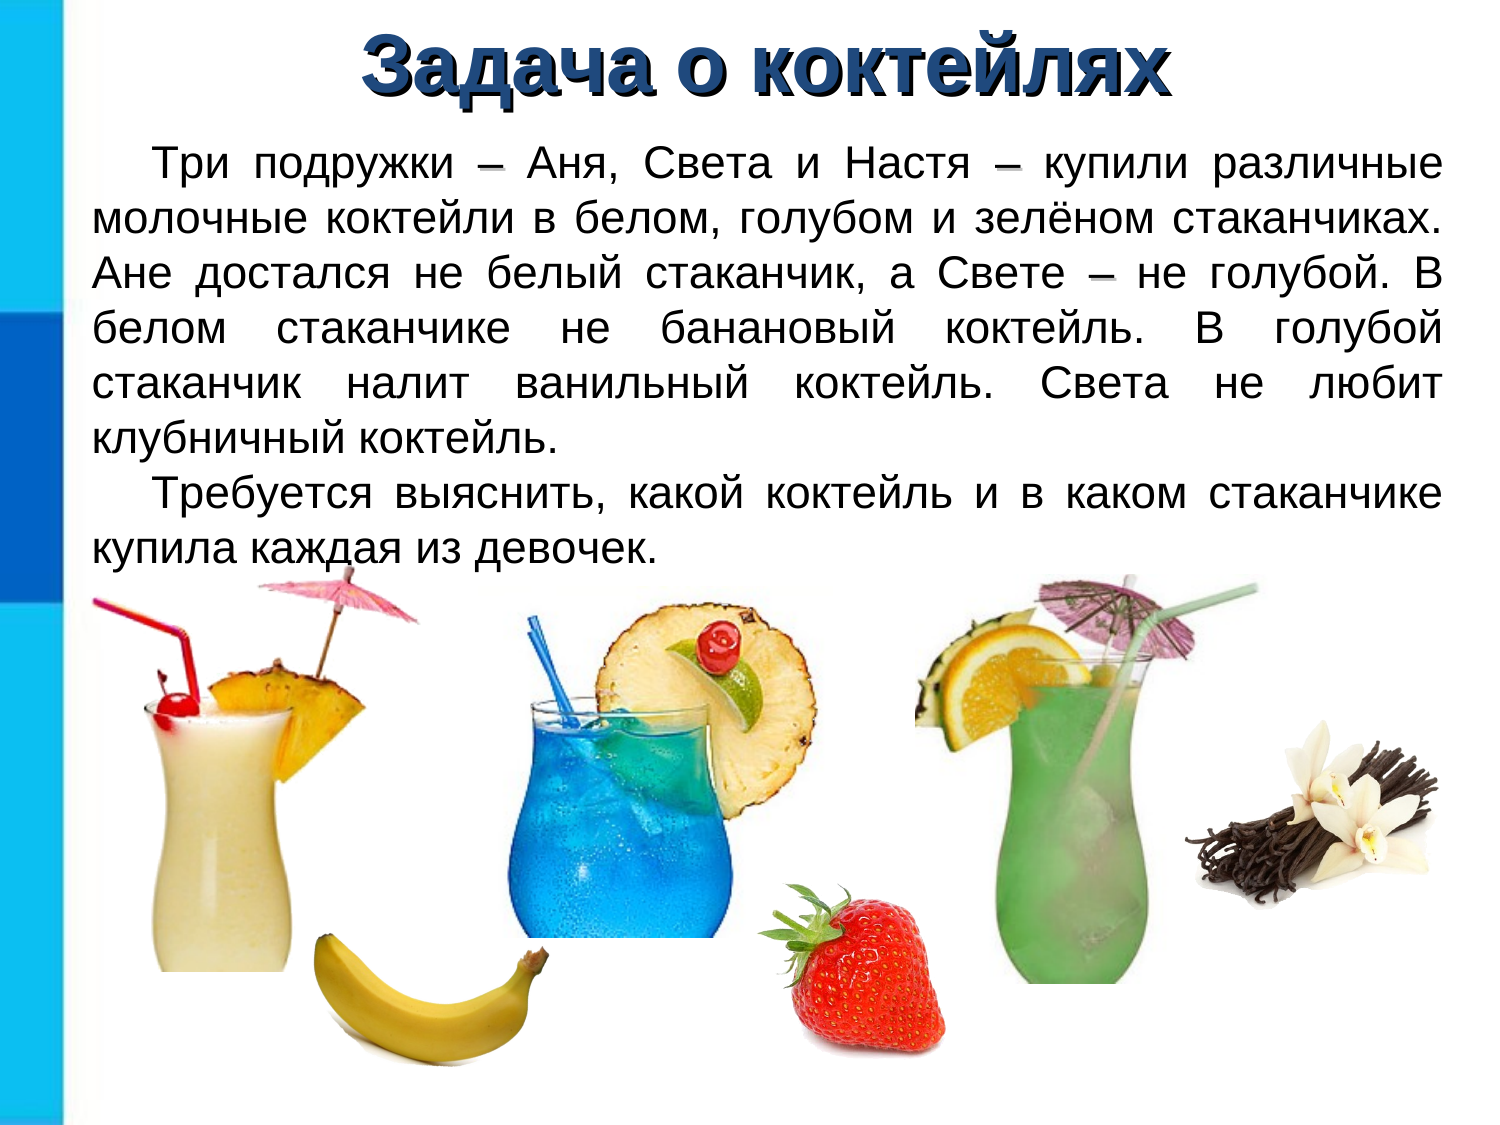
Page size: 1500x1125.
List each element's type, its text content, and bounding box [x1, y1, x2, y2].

picture [0, 0, 1500, 1125]
text_box Три подружки – Аня, Света и Настя – купили различные молочные коктейли в белом, голубом и зелёном стаканчиках. Ане достался не белый стаканчик, а Свете – не голубой. В белом стаканчике не банановый коктейль. В голубой стаканчик налит ванильный коктейль. Света не любит клубничный коктейль. Требуется выяснить, какой коктейль и в каком стаканчике купила каждая из девочек. [76, 125, 1459, 581]
text_box Задача о коктейлях [106, 19, 1426, 119]
